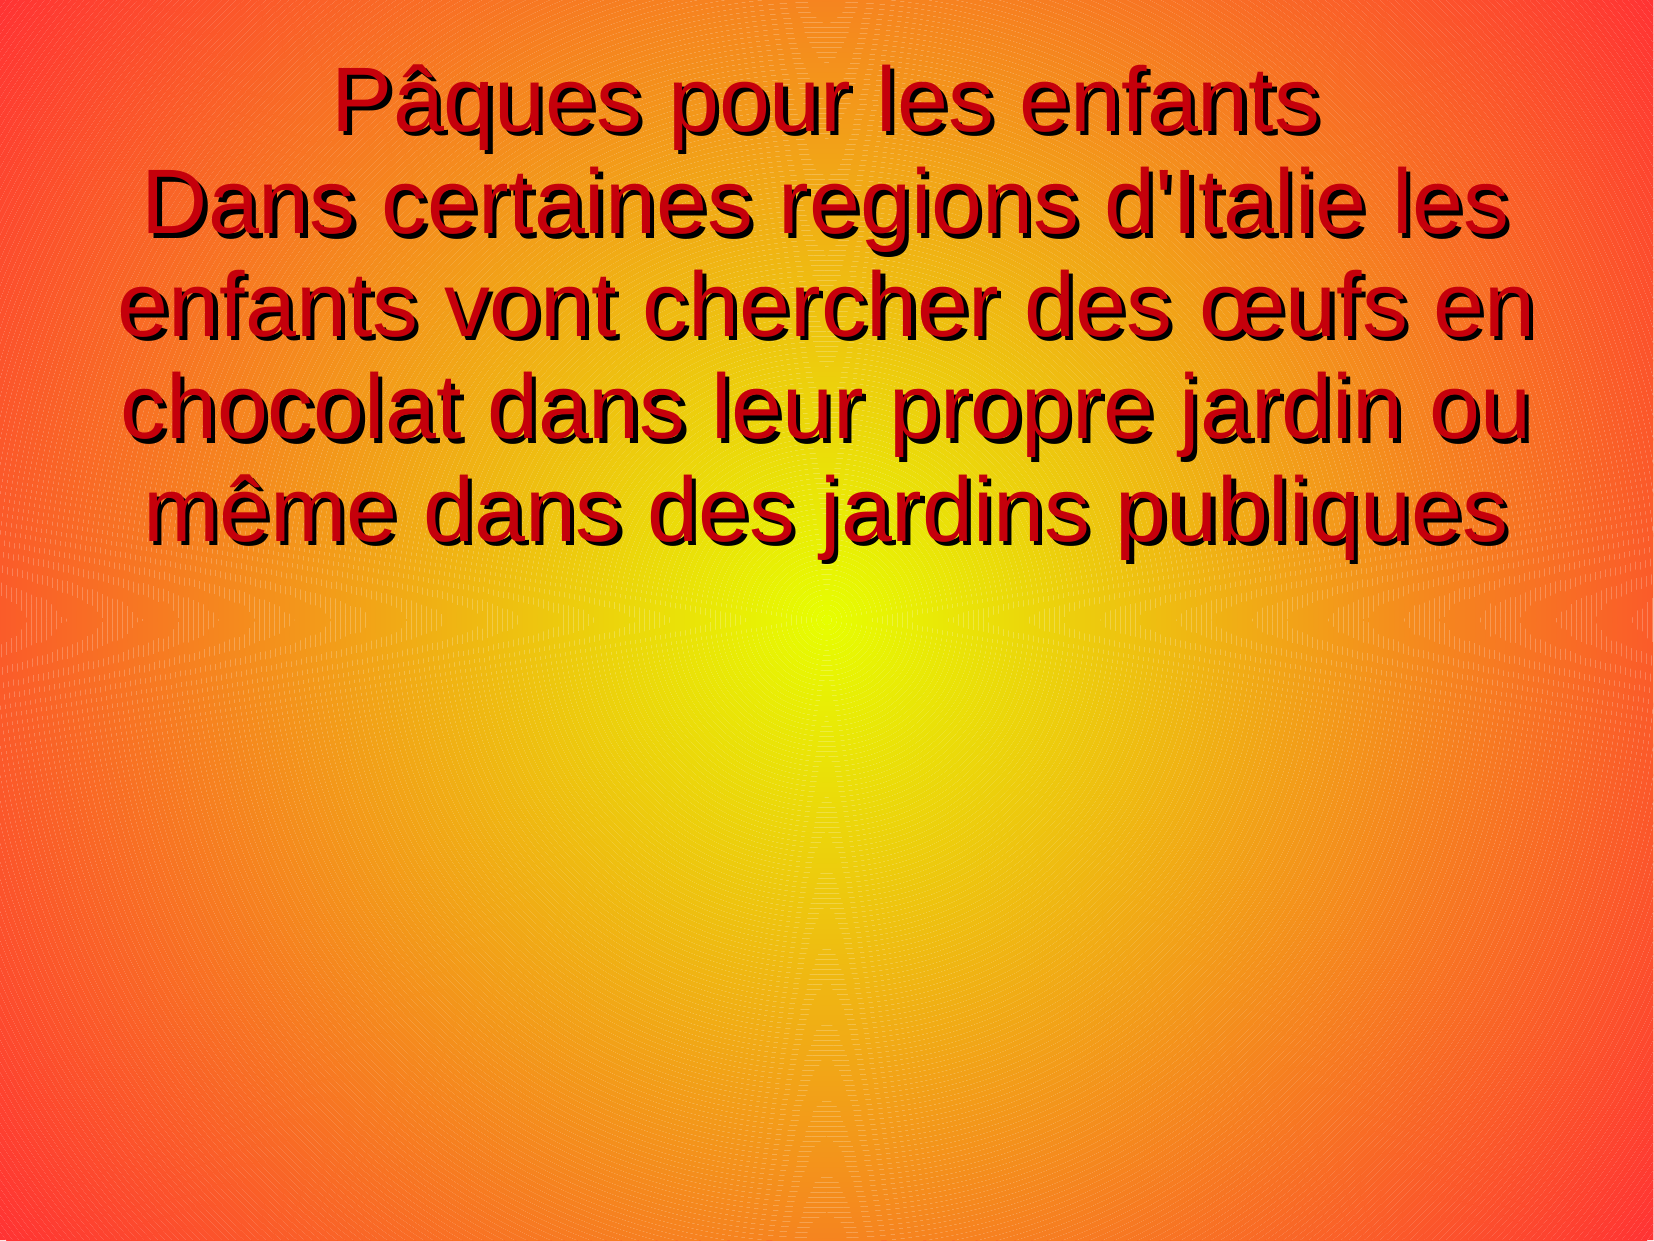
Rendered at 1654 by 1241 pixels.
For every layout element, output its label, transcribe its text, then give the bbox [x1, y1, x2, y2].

title Pâques pour les enfants Dans certaines regions d'Italie les enfants vont chercher des œufs en chocolat dans leur propre jardin ou même dans des jardins publiques [82, 48, 1571, 562]
